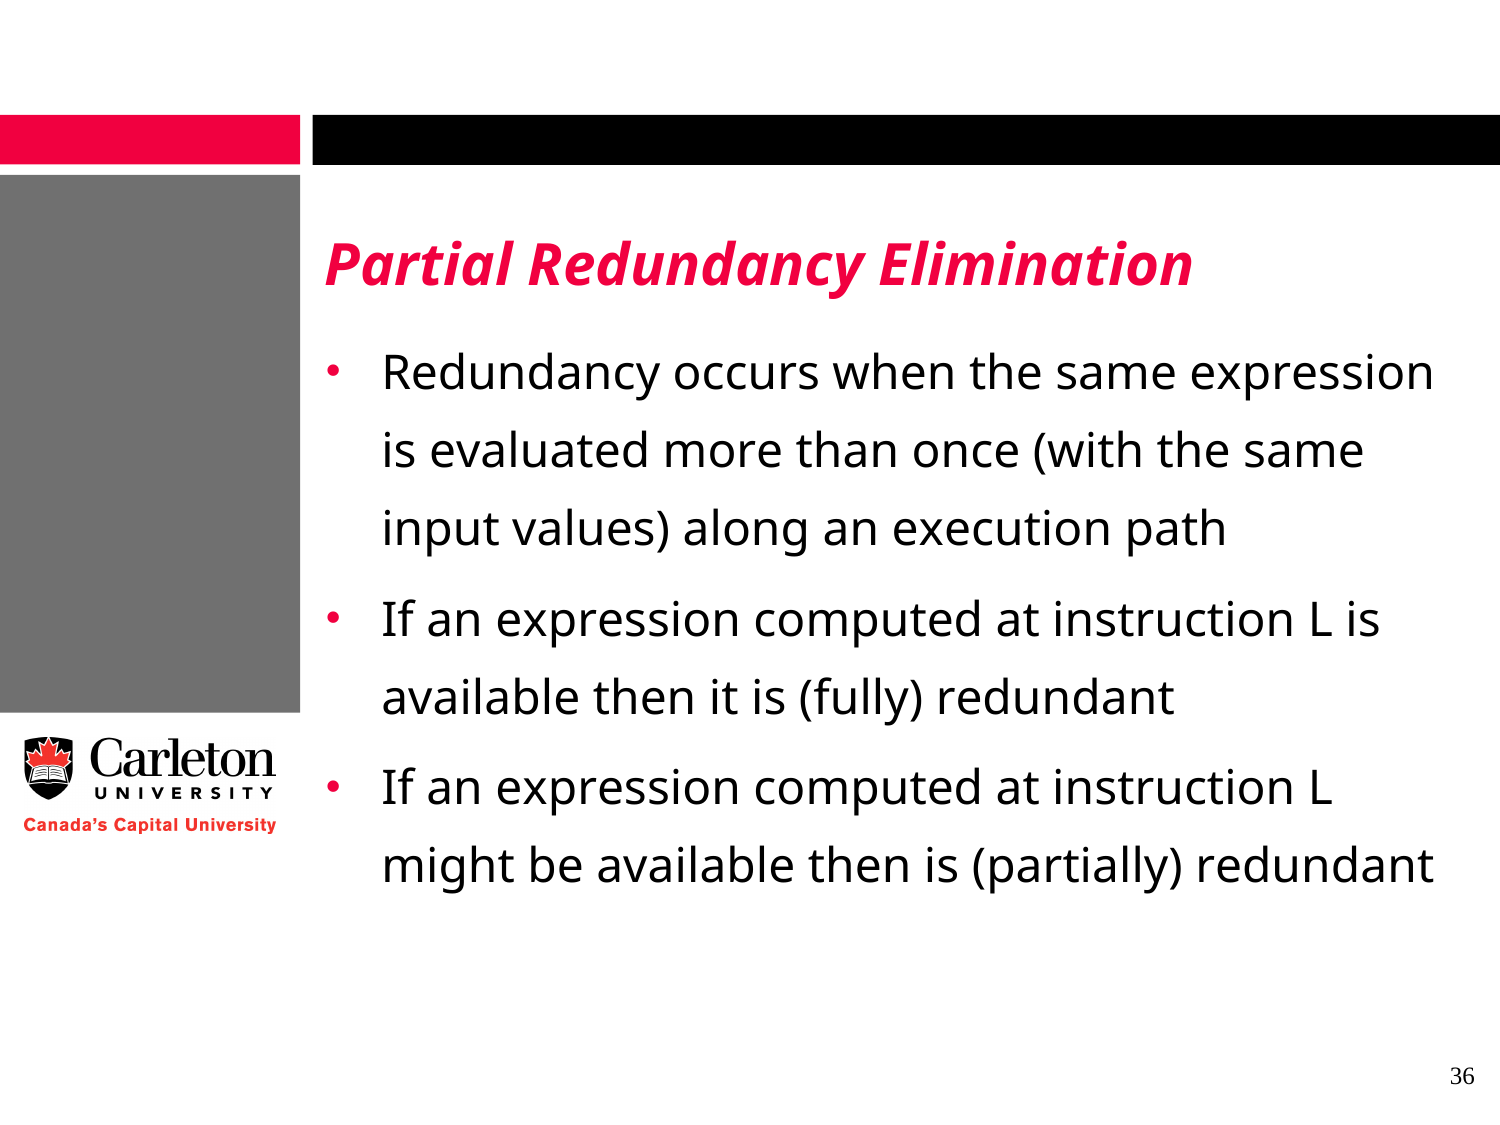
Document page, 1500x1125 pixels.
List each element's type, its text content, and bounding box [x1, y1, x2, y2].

picture [24, 737, 276, 834]
title Partial Redundancy Elimination [324, 187, 1450, 324]
list Redundancy occurs when the same expression is evaluated more than once (with the same input values) along an execution path If an expression computed at instruction L is available then it is (fully) redundant If an expression computed at instruction L might be available then is (partially) redundant [324, 324, 1450, 1068]
